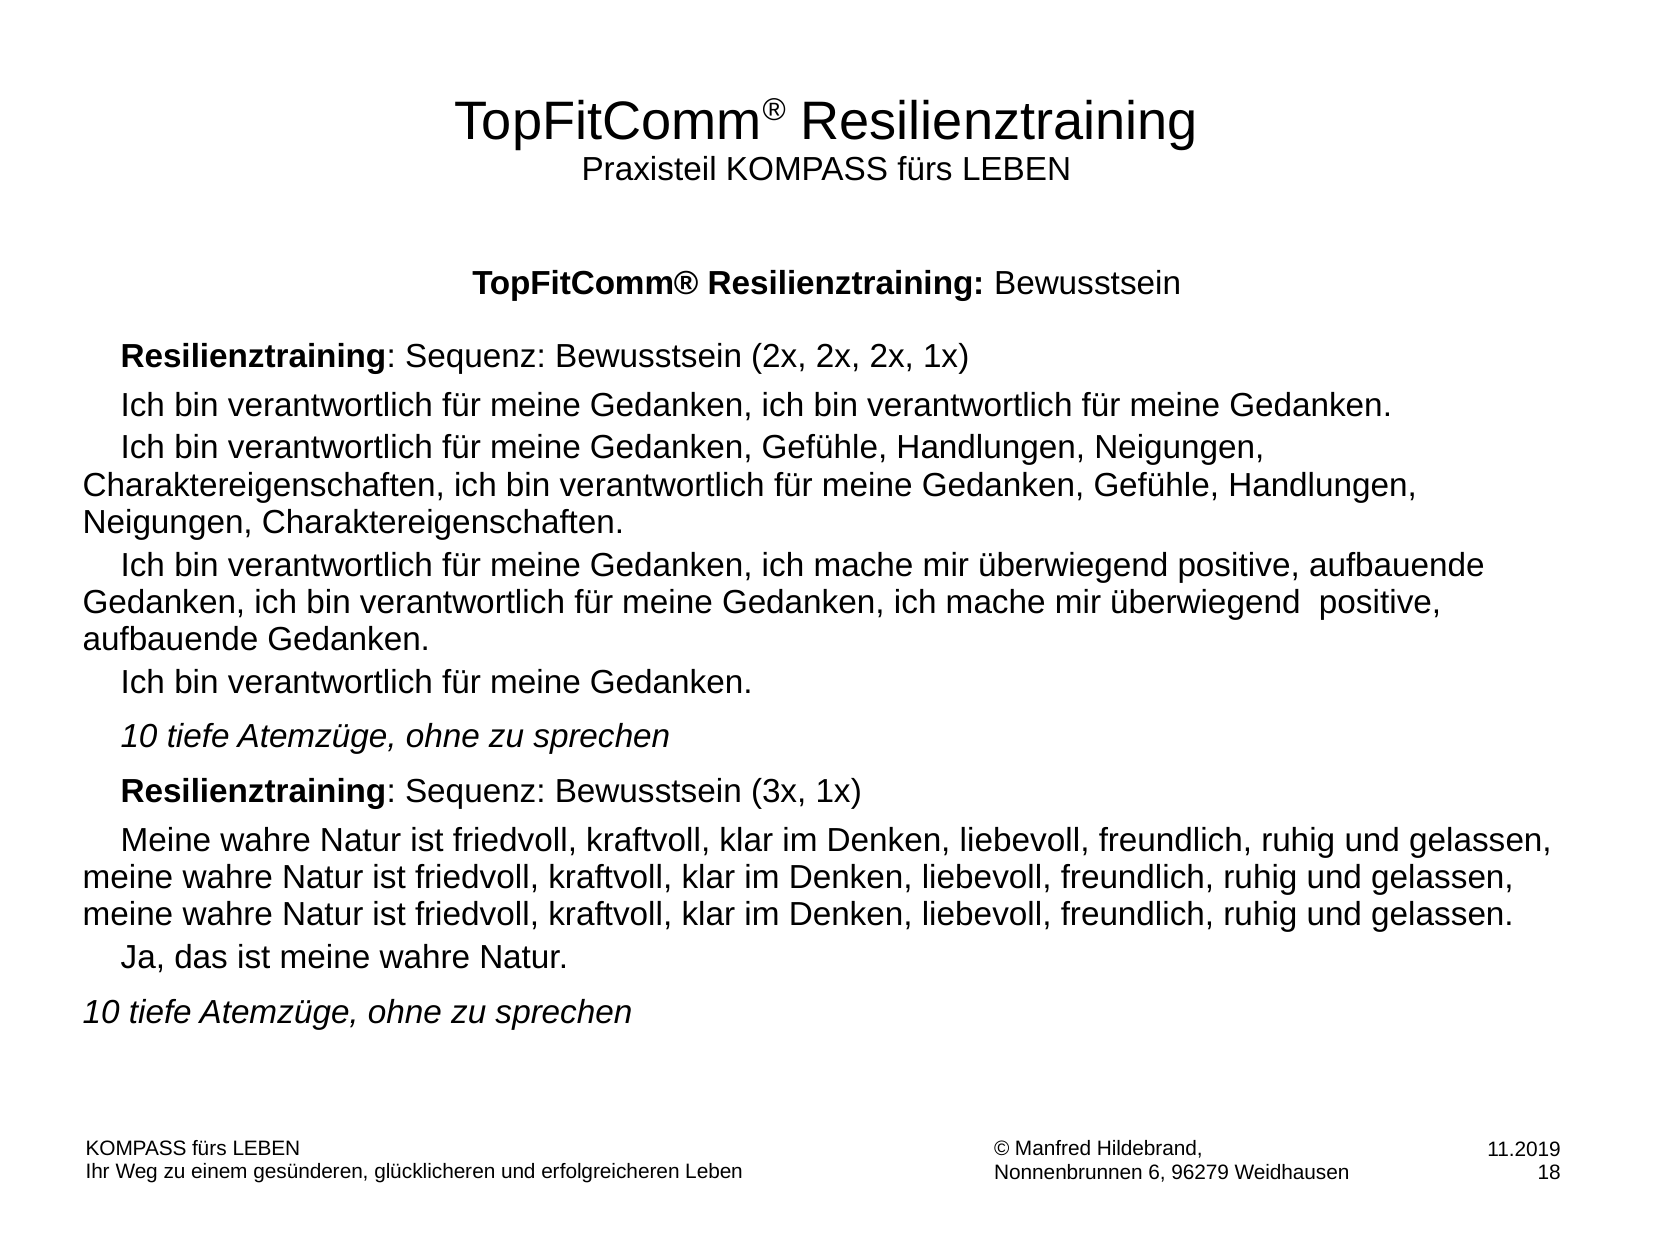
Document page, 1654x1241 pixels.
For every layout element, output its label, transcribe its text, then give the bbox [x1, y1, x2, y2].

list TopFitComm® Resilienztraining: Bewusstsein Resilienztraining: Sequenz: Bewusstsein (2x, 2x, 2x, 1x) Ich bin verantwortlich für meine Gedanken, ich bin verantwortlich für meine Gedanken. Ich bin verantwortlich für meine Gedanken, Gefühle, Handlungen, Neigungen, Charaktereigenschaften, ich bin verantwortlich für meine Gedanken, Gefühle, Handlungen, Neigungen, Charaktereigenschaften. Ich bin verantwortlich für meine Gedanken, ich mache mir überwiegend positive, aufbauende Gedanken, ich bin verantwortlich für meine Gedanken, ich mache mir überwiegend positive, aufbauende Gedanken. Ich bin verantwortlich für meine Gedanken. 10 tiefe Atemzüge, ohne zu sprechen Resilienztraining: Sequenz: Bewusstsein (3x, 1x) Meine wahre Natur ist friedvoll, kraftvoll, klar im Denken, liebevoll, freundlich, ruhig und gelassen, meine wahre Natur ist friedvoll, kraftvoll, klar im Denken, liebevoll, freundlich, ruhig und gelassen, meine wahre Natur ist friedvoll, kraftvoll, klar im Denken, liebevoll, freundlich, ruhig und gelassen. Ja, das ist meine wahre Natur. 10 tiefe Atemzüge, ohne zu sprechen [82, 264, 1571, 1109]
text_box KOMPASS fürs LEBEN Ihr Weg zu einem gesünderen, glücklicheren und erfolgreicheren Leben [70, 1117, 964, 1202]
text_box 11.2019 18 [1405, 1118, 1576, 1203]
text_box © Manfred Hildebrand, Nonnenbrunnen 6, 96279 Weidhausen [979, 1118, 1389, 1203]
title TopFitComm® Resilienztraining Praxisteil KOMPASS fürs LEBEN [82, 49, 1571, 257]
